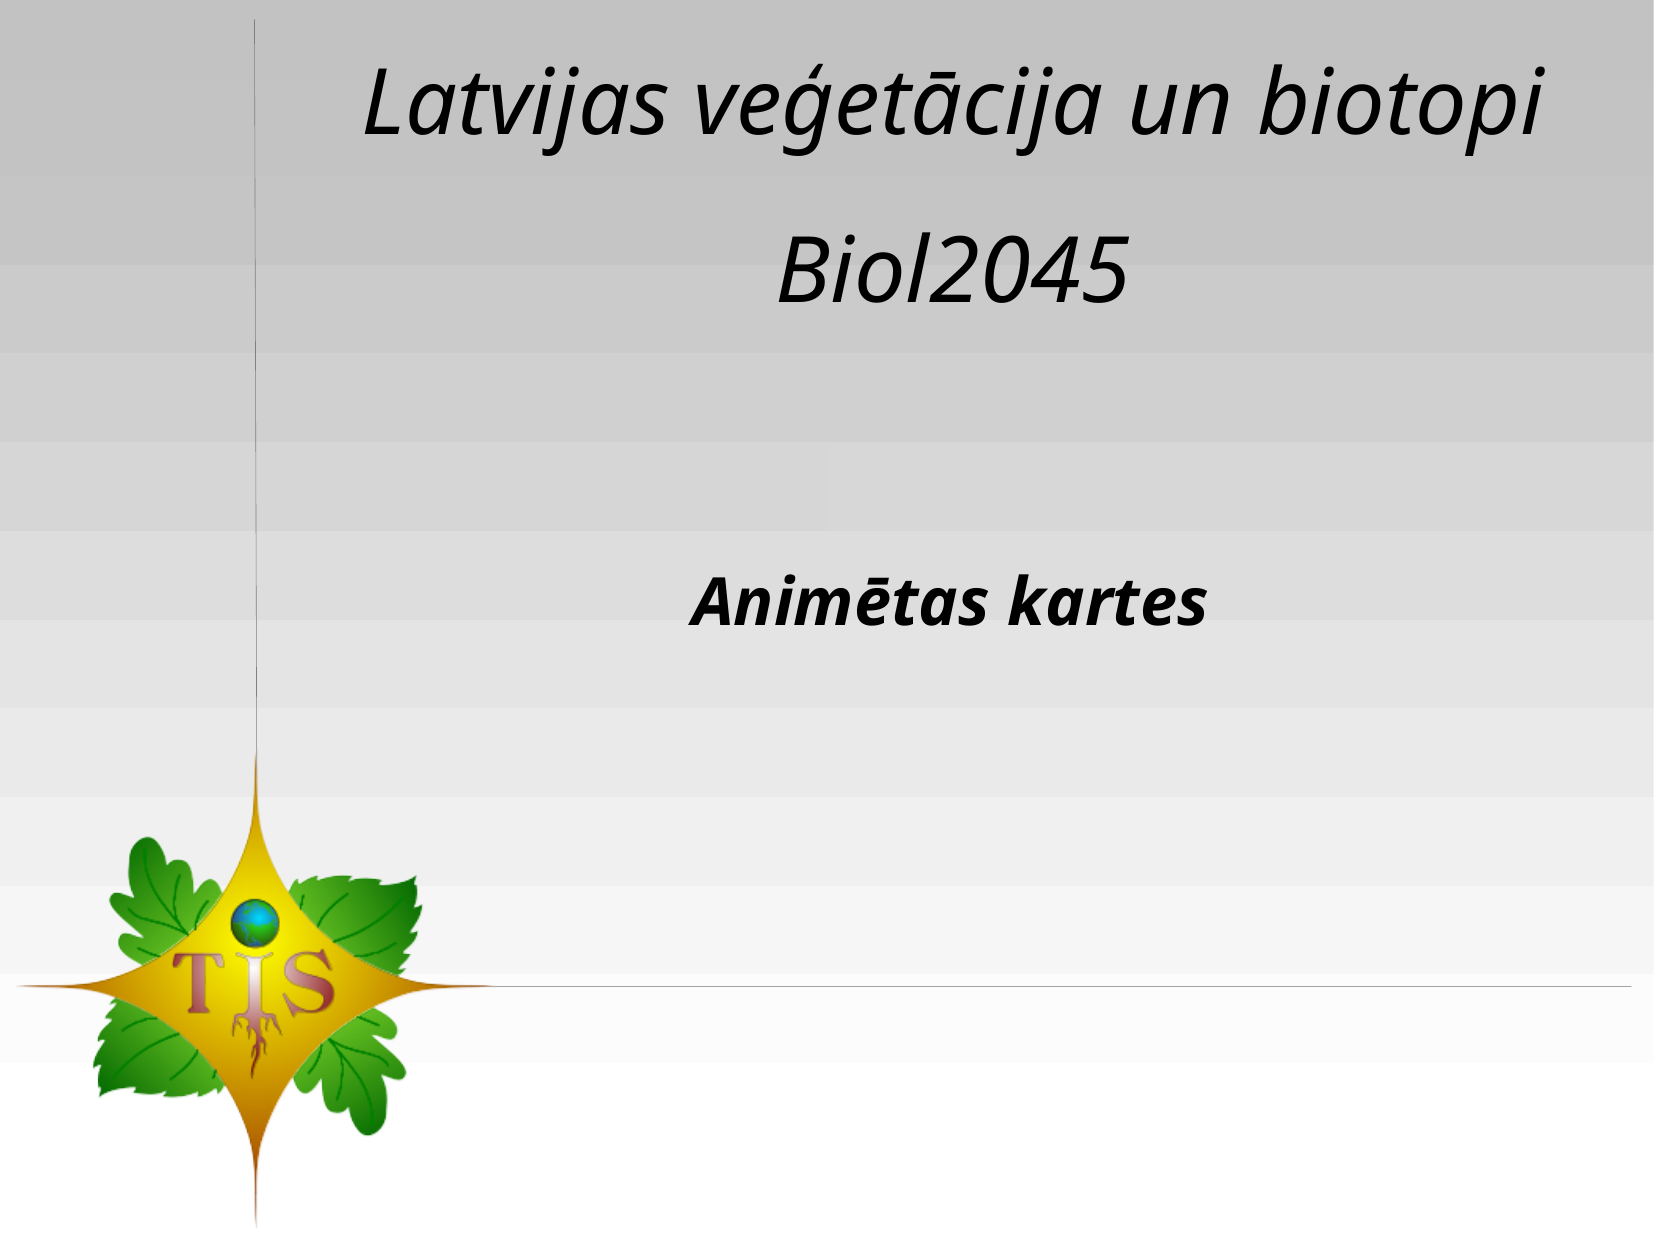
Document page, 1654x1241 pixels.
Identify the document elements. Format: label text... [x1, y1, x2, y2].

picture [0, 0, 1654, 1241]
title Animētas kartes [295, 324, 1607, 857]
